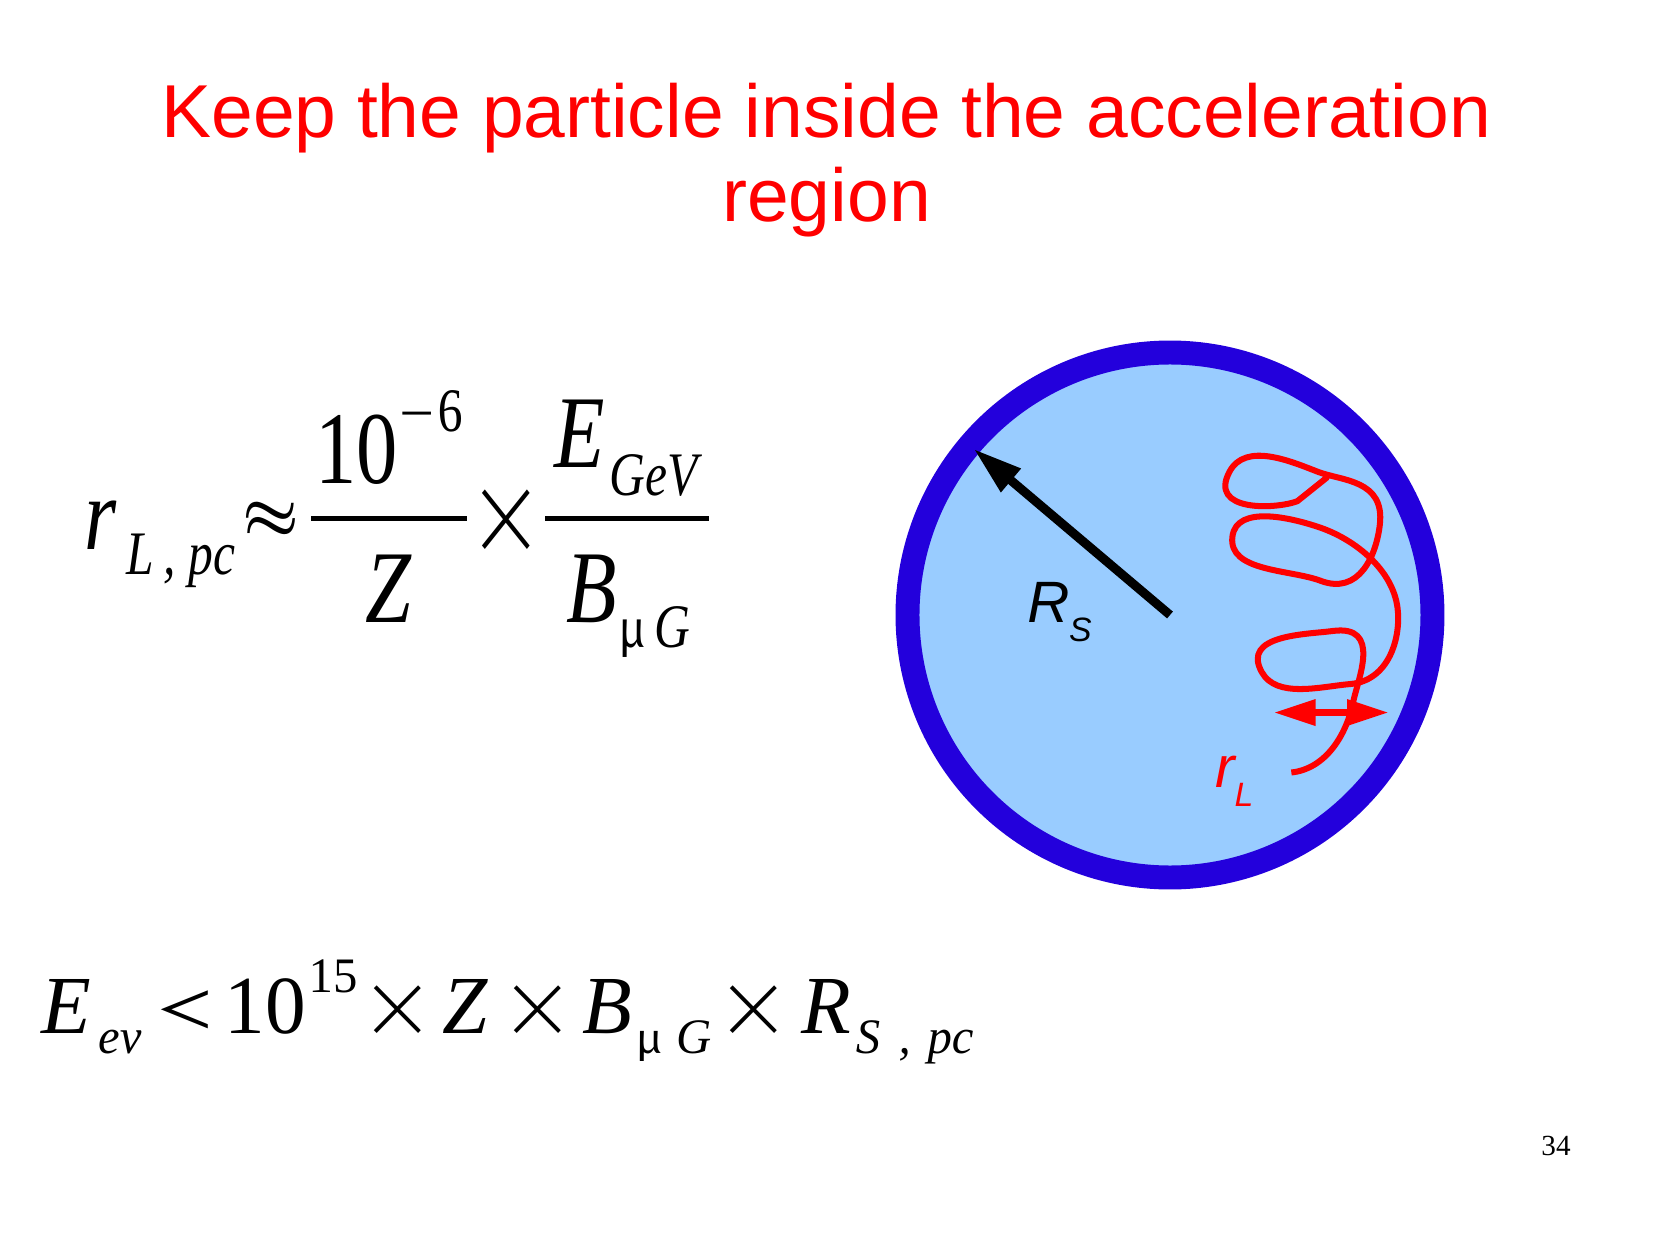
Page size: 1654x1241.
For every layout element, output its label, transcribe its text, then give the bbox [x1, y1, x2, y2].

text_box rL [1200, 727, 1269, 822]
title Keep the particle inside the acceleration region [82, 49, 1571, 257]
text_box RS [1012, 562, 1107, 657]
text_box [907, 352, 1433, 878]
chart [78, 373, 719, 666]
chart [29, 948, 980, 1065]
